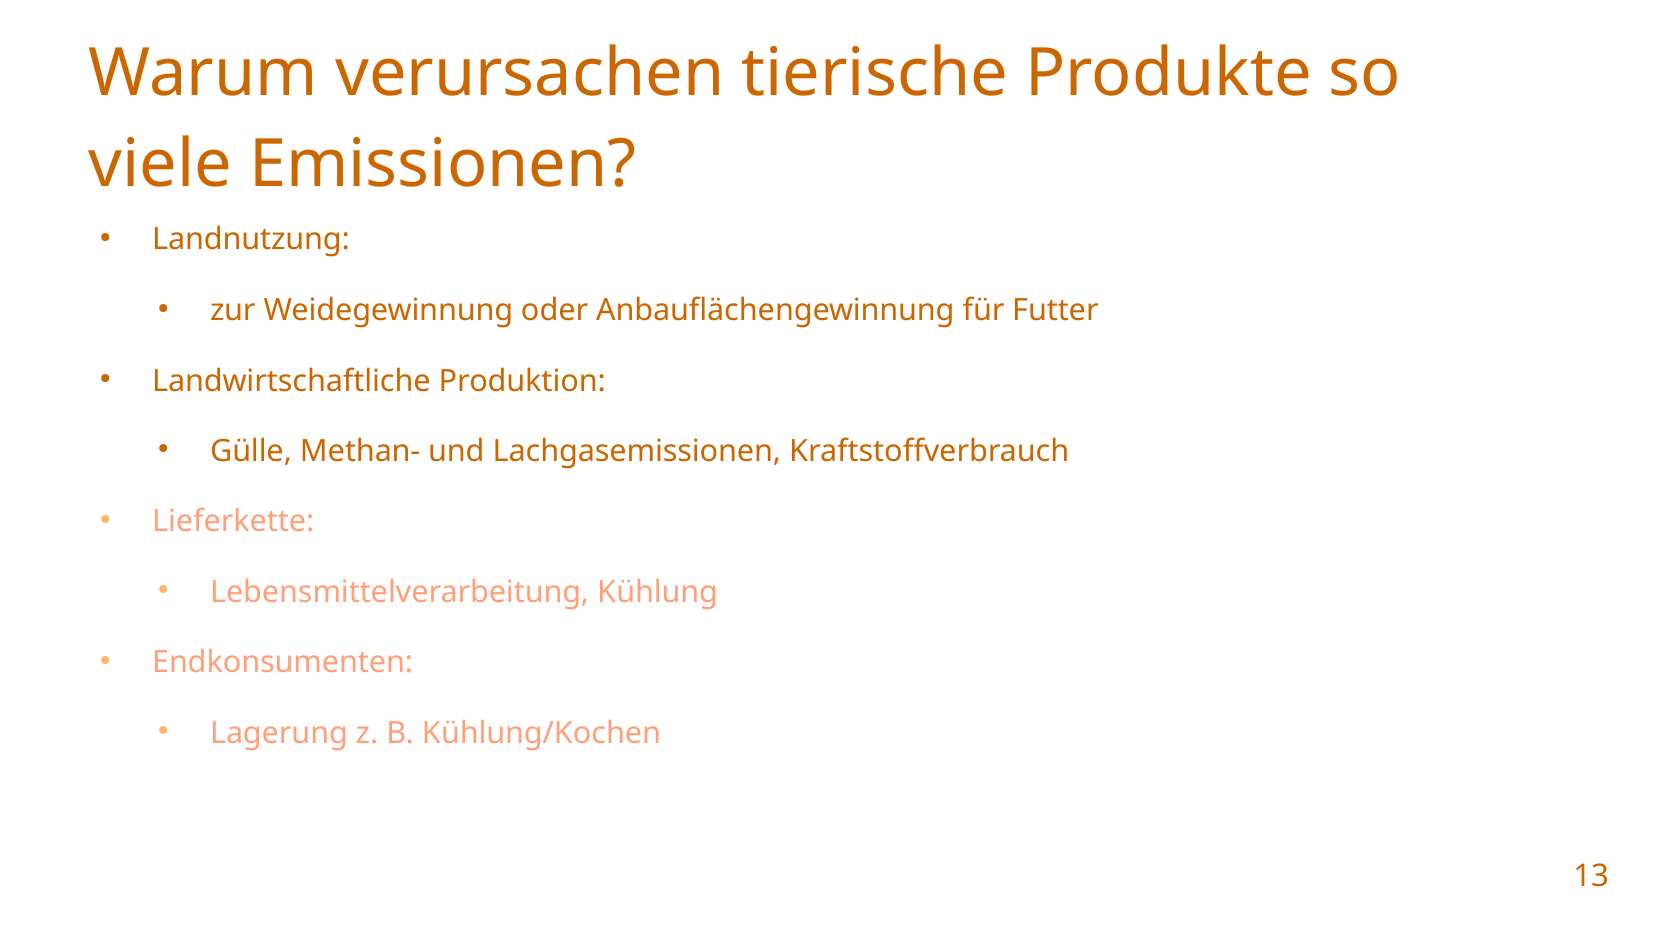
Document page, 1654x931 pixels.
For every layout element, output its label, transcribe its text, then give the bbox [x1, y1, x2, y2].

title Warum verursachen tierische Produkte so viele Emissionen? [88, 37, 1489, 193]
list Landnutzung: zur Weidegewinnung oder Anbauflächengewinnung für Futter Landwirtschaftliche Produktion: Gülle, Methan- und Lachgasemissionen, Kraftstoffverbrauch Lieferkette: Lebensmittelverarbeitung, Kühlung Endkonsumenten: Lagerung z. B. Kühlung/Kochen [82, 217, 1571, 758]
